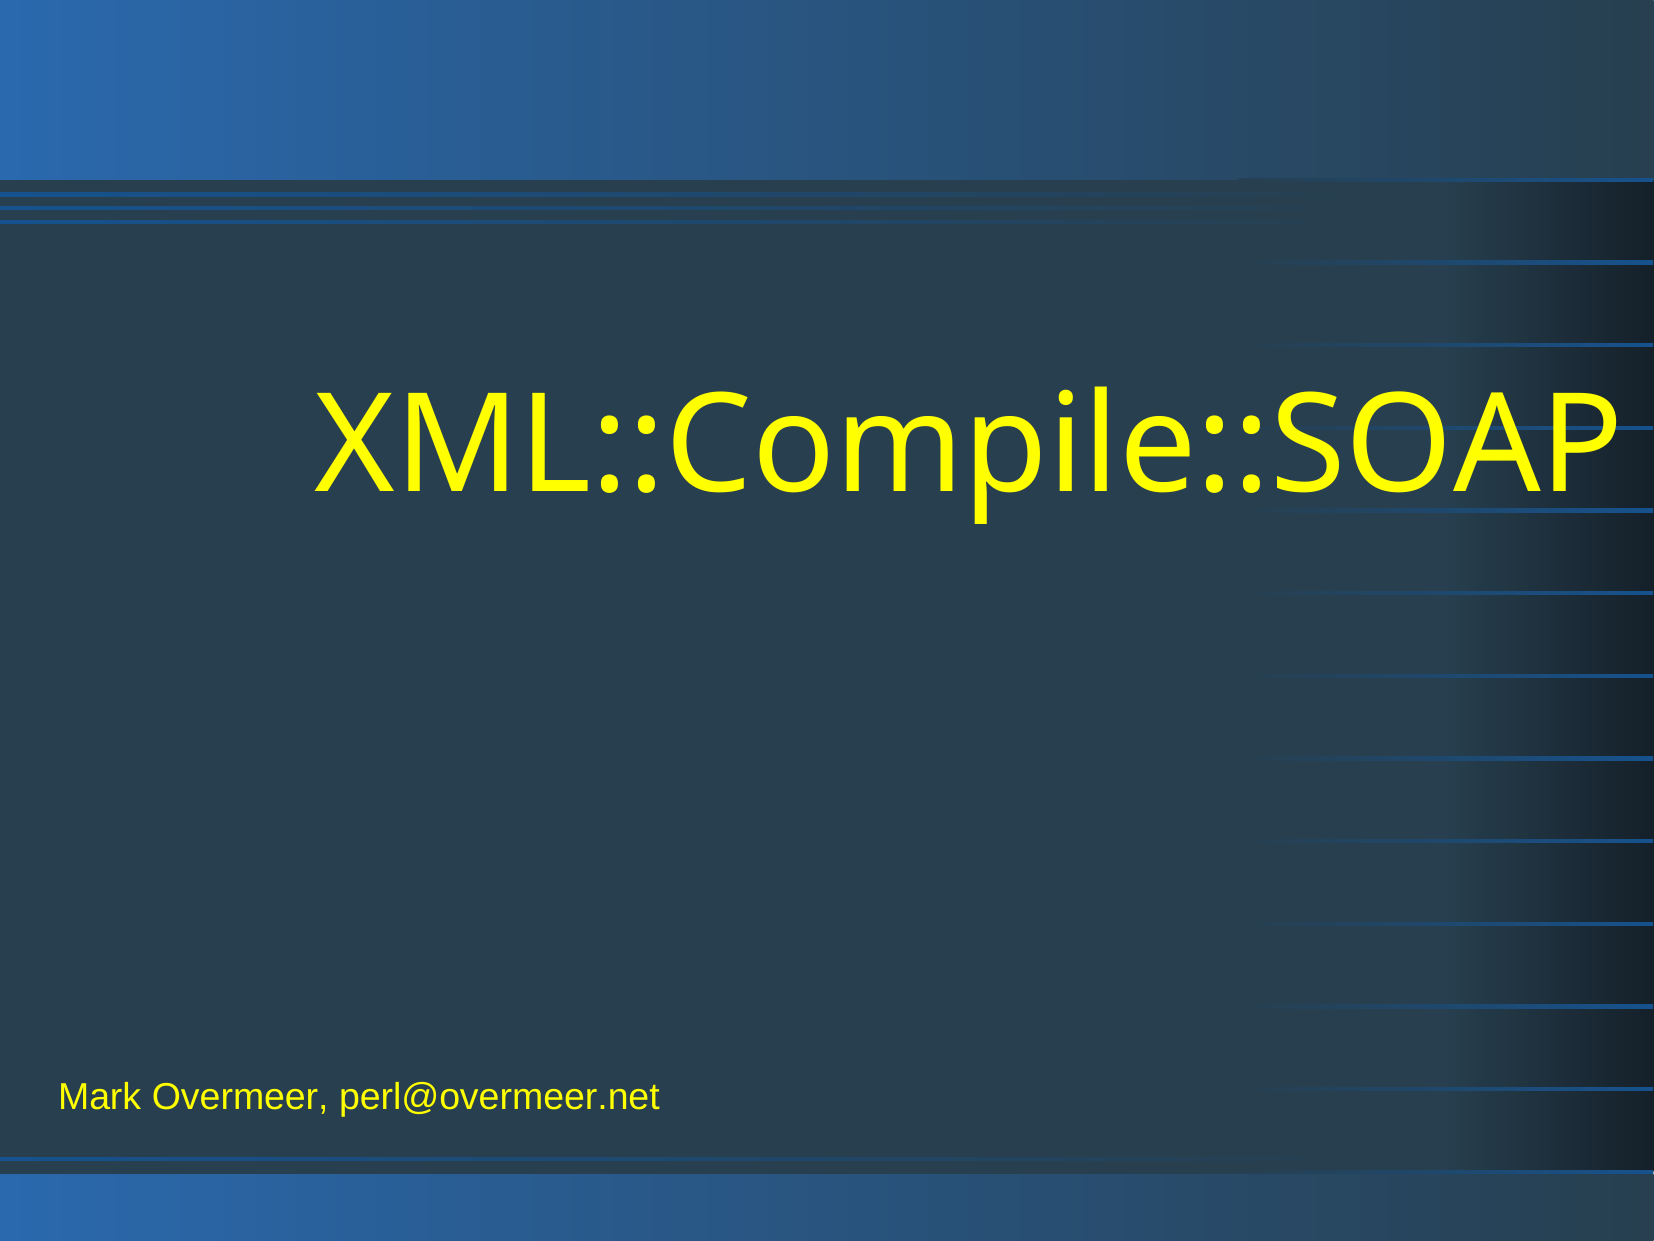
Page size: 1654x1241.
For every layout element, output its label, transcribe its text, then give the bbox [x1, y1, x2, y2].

text_box XML::Compile::SOAP [300, 337, 1228, 487]
text_box Mark Overmeer, perl@overmeer.net [43, 1068, 676, 1126]
